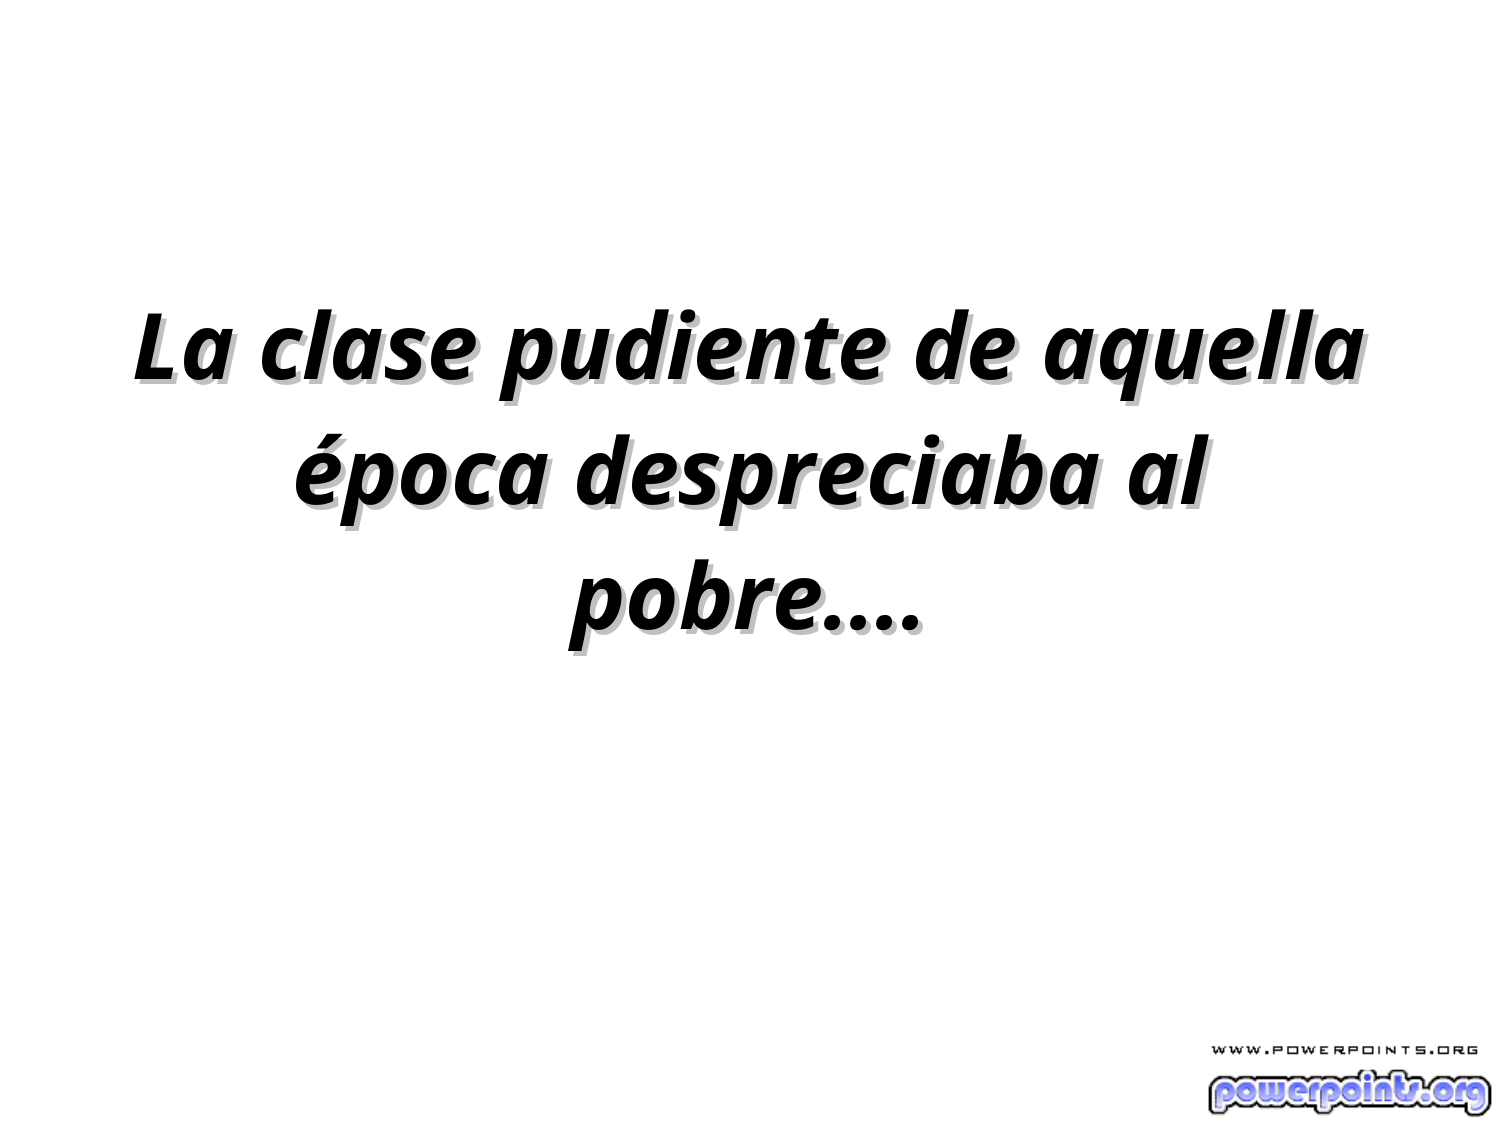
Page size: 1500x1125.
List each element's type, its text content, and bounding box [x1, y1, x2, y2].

picture [1198, 1034, 1500, 1125]
title La clase pudiente de aquella época despreciaba al pobre.... [112, 351, 1388, 587]
